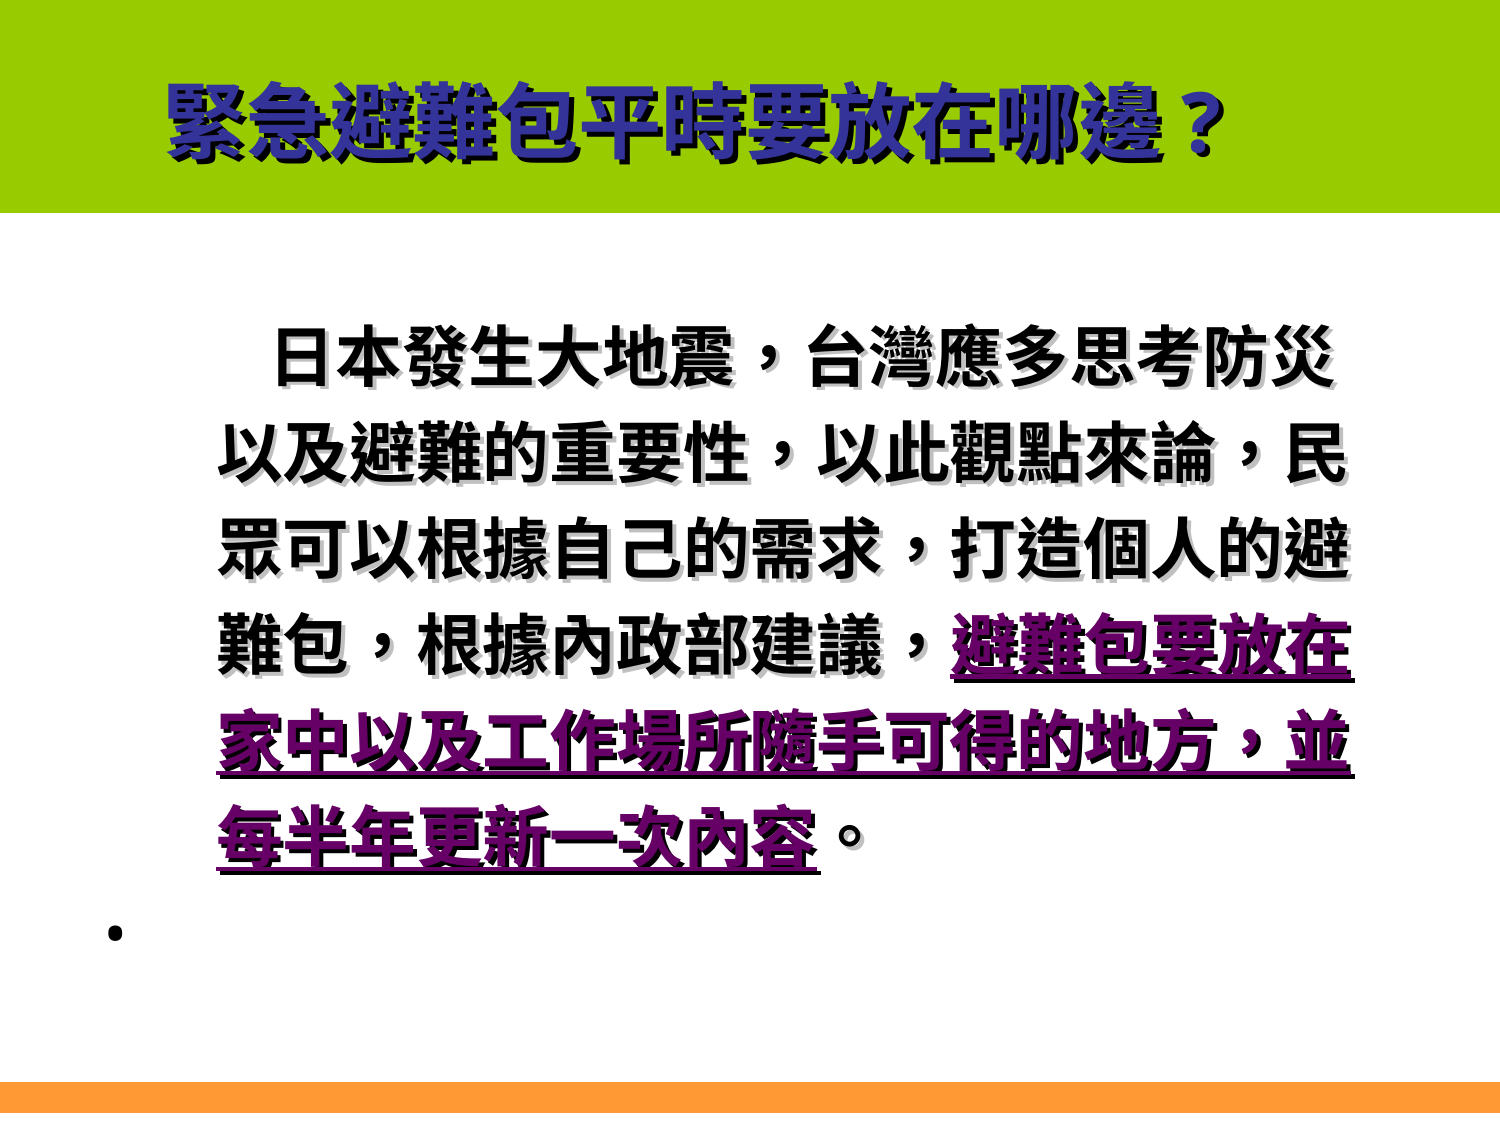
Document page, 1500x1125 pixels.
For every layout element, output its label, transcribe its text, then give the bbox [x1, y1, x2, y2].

list 日本發生大地震，台灣應多思考防災以及避難的重要性，以此觀點來論，民眾可以根據自己的需求，打造個人的避難包，根據內政部建議，避難包要放在家中以及工作場所隨手可得的地方，並每半年更新一次內容。 [88, 290, 1402, 1034]
title 緊急避難包平時要放在哪邊? [147, 24, 1471, 213]
